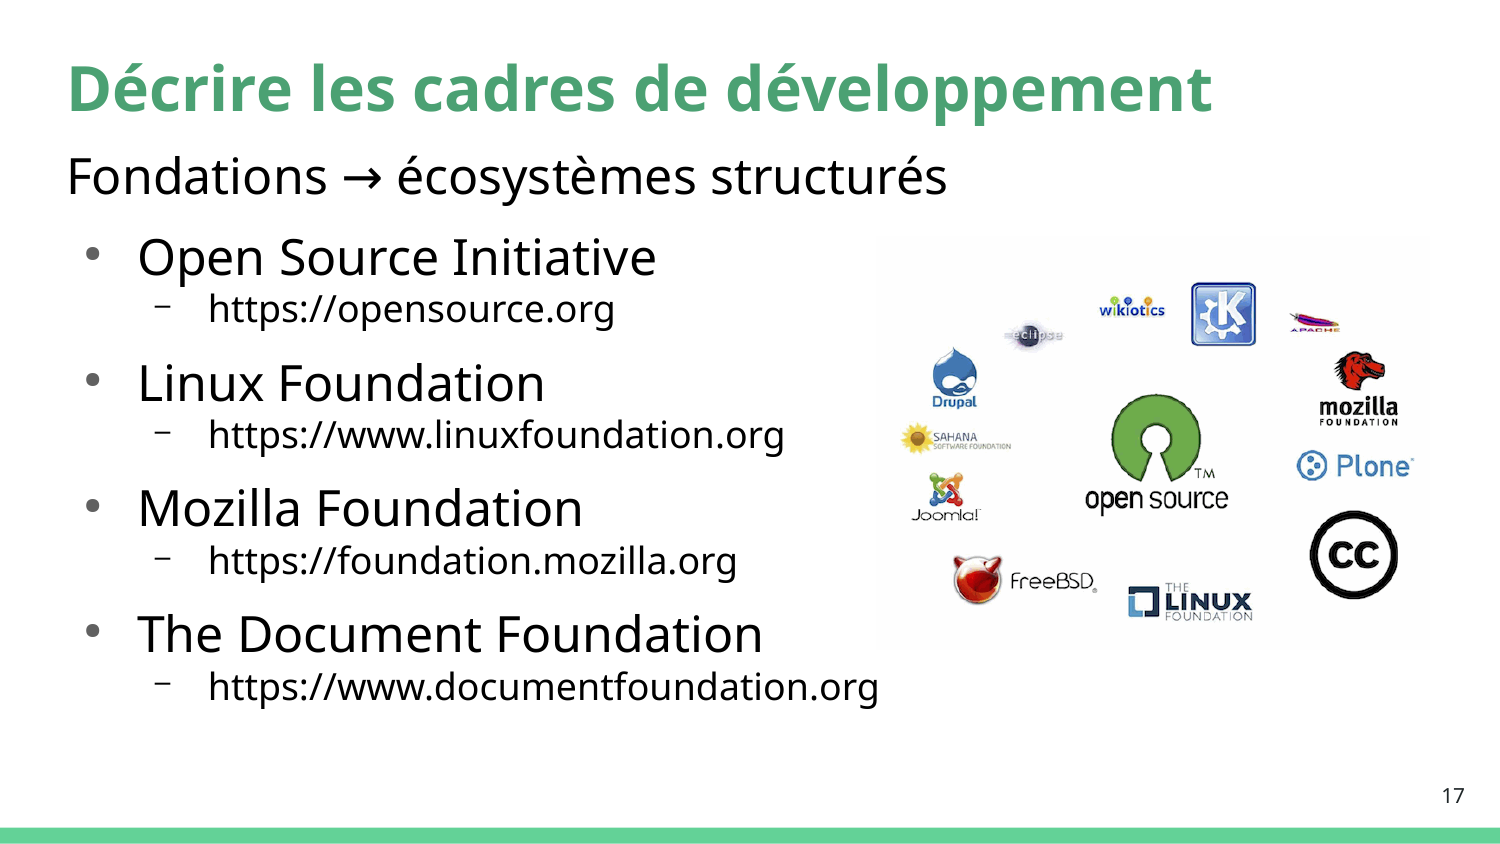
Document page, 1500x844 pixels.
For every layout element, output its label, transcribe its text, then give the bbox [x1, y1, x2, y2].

picture [1241, 236, 1430, 650]
text_box <numéro> [1389, 764, 1480, 830]
list Fondations → écosystèmes structurés Open Source Initiative https://opensource.org Linux Foundation https://www.linuxfoundation.org Mozilla Foundation https://foundation.mozilla.org The Document Foundation https://www.documentfoundation.org [51, 120, 1241, 827]
title Décrire les cadres de développement [51, 23, 1449, 117]
